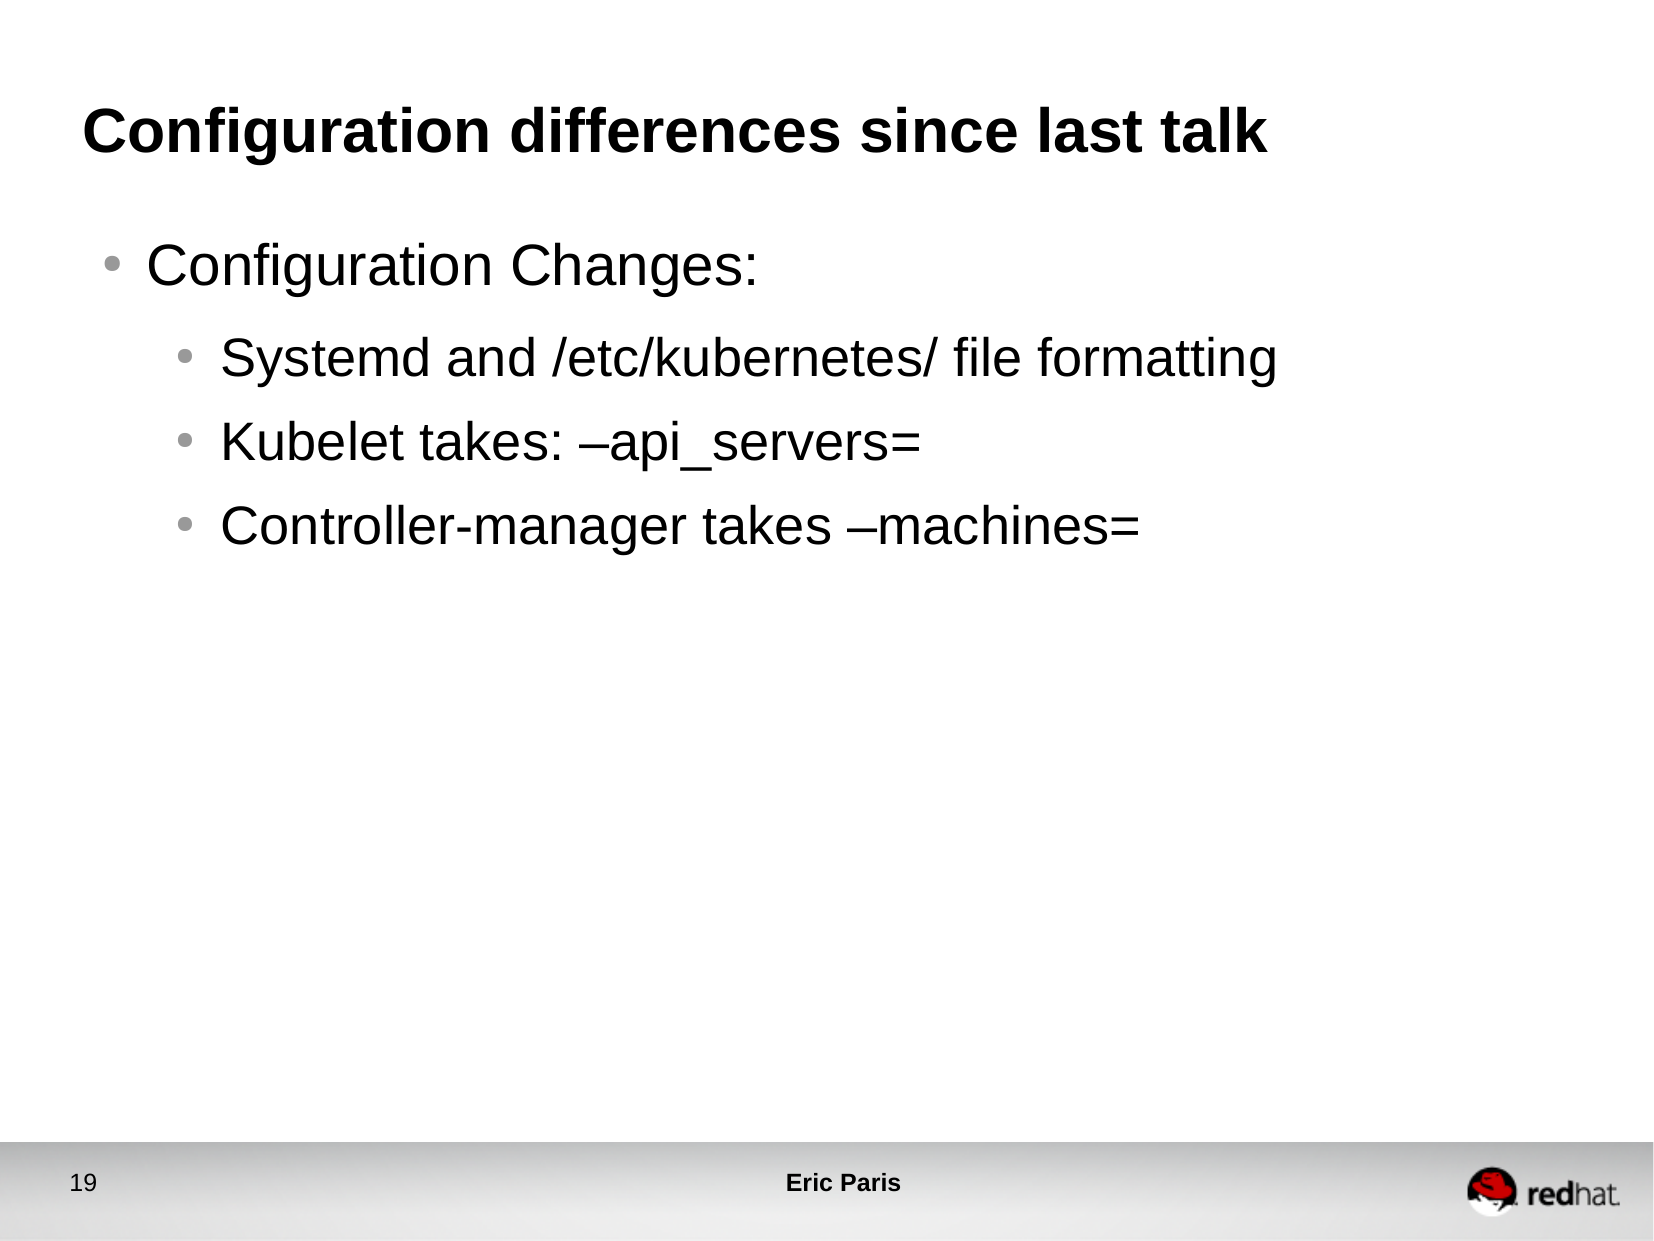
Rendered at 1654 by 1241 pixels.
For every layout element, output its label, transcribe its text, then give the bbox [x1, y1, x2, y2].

list Configuration Changes: Systemd and /etc/kubernetes/ file formatting Kubelet takes: –api_servers= Controller-manager takes –machines= [86, 232, 1576, 1027]
picture [0, 1142, 1654, 1241]
title Configuration differences since last talk [82, 37, 1571, 226]
